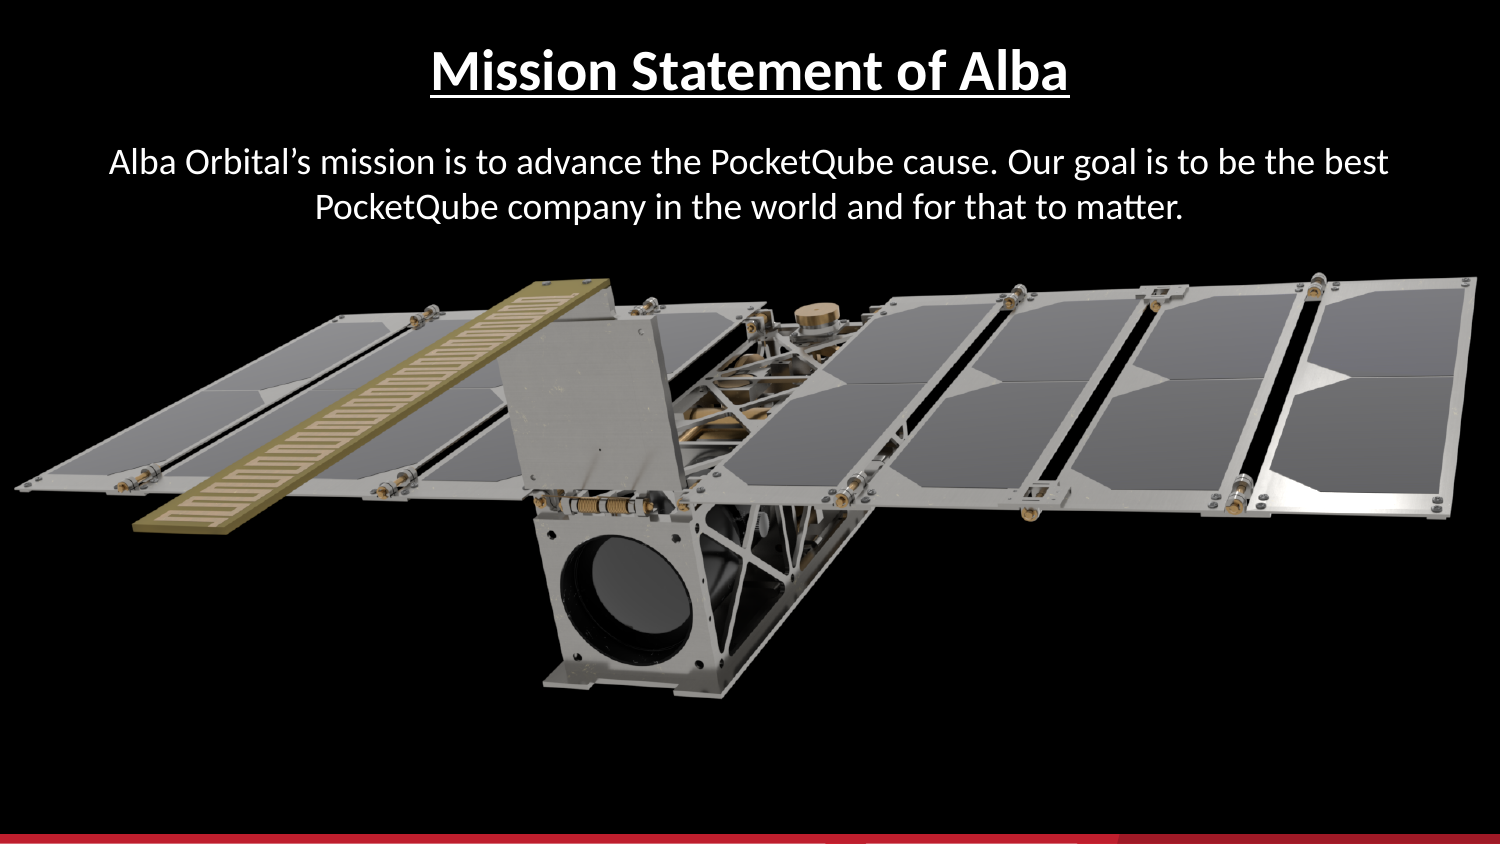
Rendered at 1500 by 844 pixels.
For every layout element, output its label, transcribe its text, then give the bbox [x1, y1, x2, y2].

picture [0, 0, 1500, 835]
list Alba Orbital’s mission is to advance the PocketQube cause. Our goal is to be the best PocketQube company in the world and for that to matter. [75, 129, 1425, 729]
title Mission Statement of Alba [75, 23, 1425, 112]
